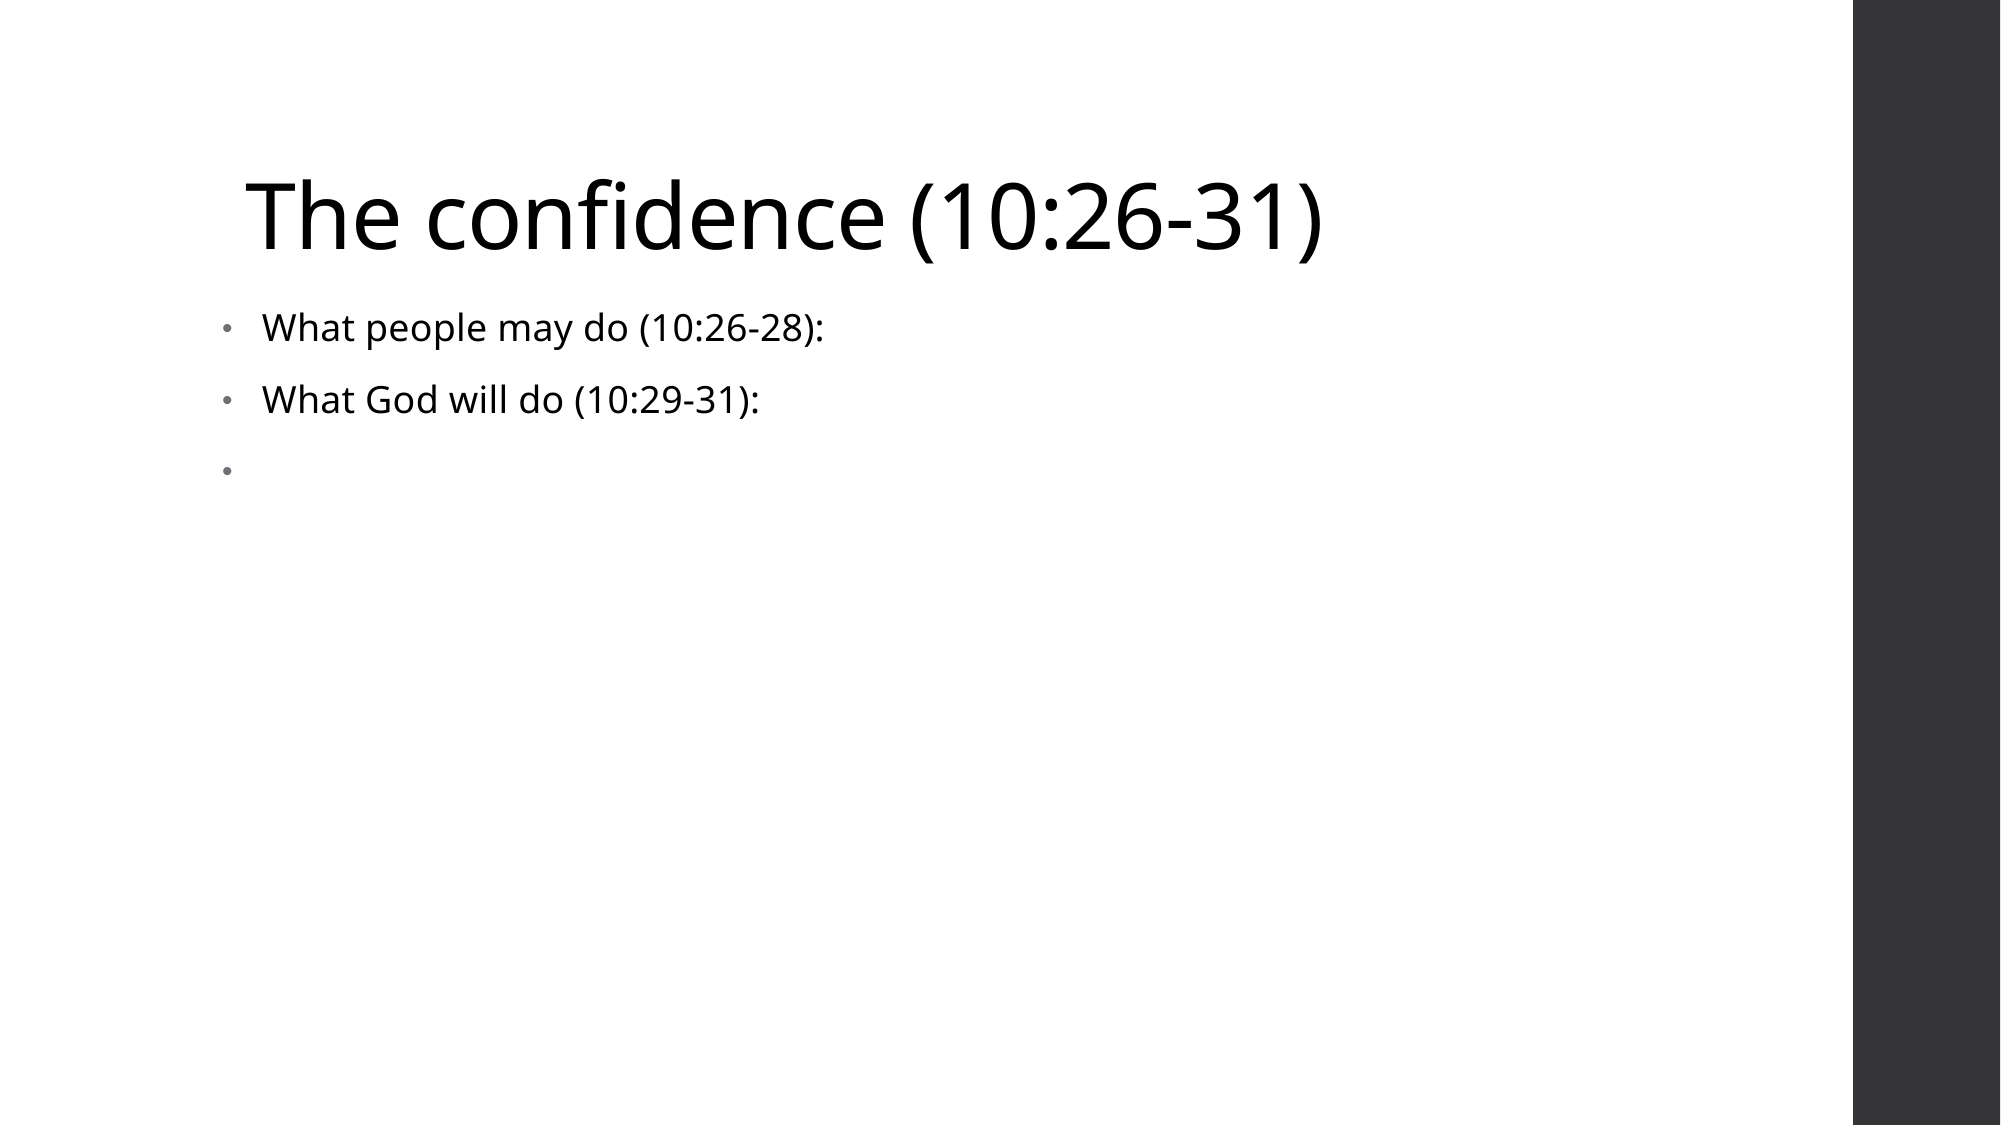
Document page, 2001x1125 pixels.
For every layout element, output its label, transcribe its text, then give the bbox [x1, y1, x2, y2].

title The confidence (10:26-31) [206, 60, 1797, 278]
list What people may do (10:26-28): What God will do (10:29-31): [206, 299, 1617, 1014]
